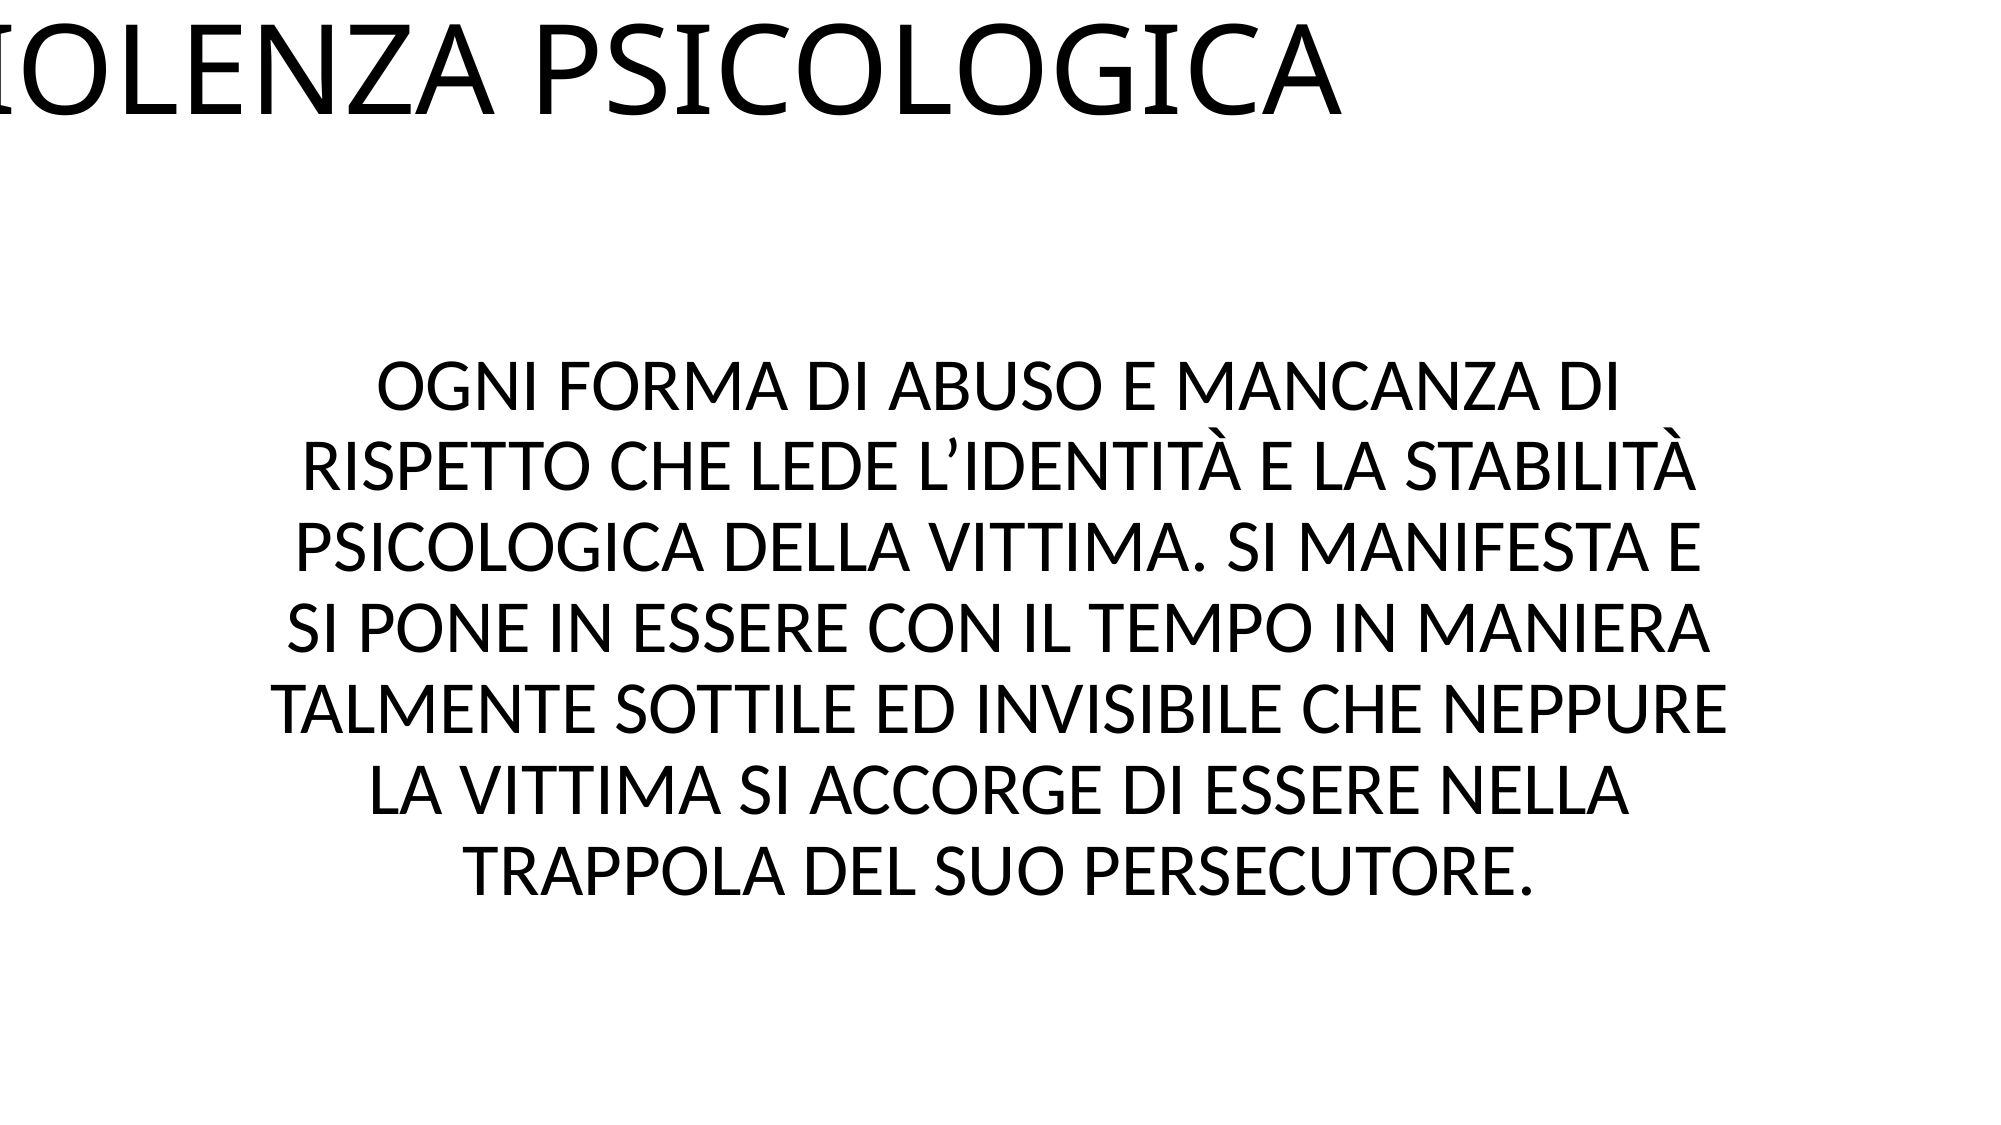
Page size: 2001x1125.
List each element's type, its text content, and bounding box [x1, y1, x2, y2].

title VIOLENZA PSICOLOGICA [0, 0, 1372, 149]
subtitle OGNI FORMA DI ABUSO E MANCANZA DI RISPETTO CHE LEDE L’IDENTITÀ E LA STABILITÀ PSICOLOGICA DELLA VITTIMA. SI MANIFESTA E SI PONE IN ESSERE CON IL TEMPO IN MANIERA TALMENTE SOTTILE ED INVISIBILE CHE NEPPURE LA VITTIMA SI ACCORGE DI ESSERE NELLA TRAPPOLA DEL SUO PERSECUTORE. [249, 337, 1750, 610]
